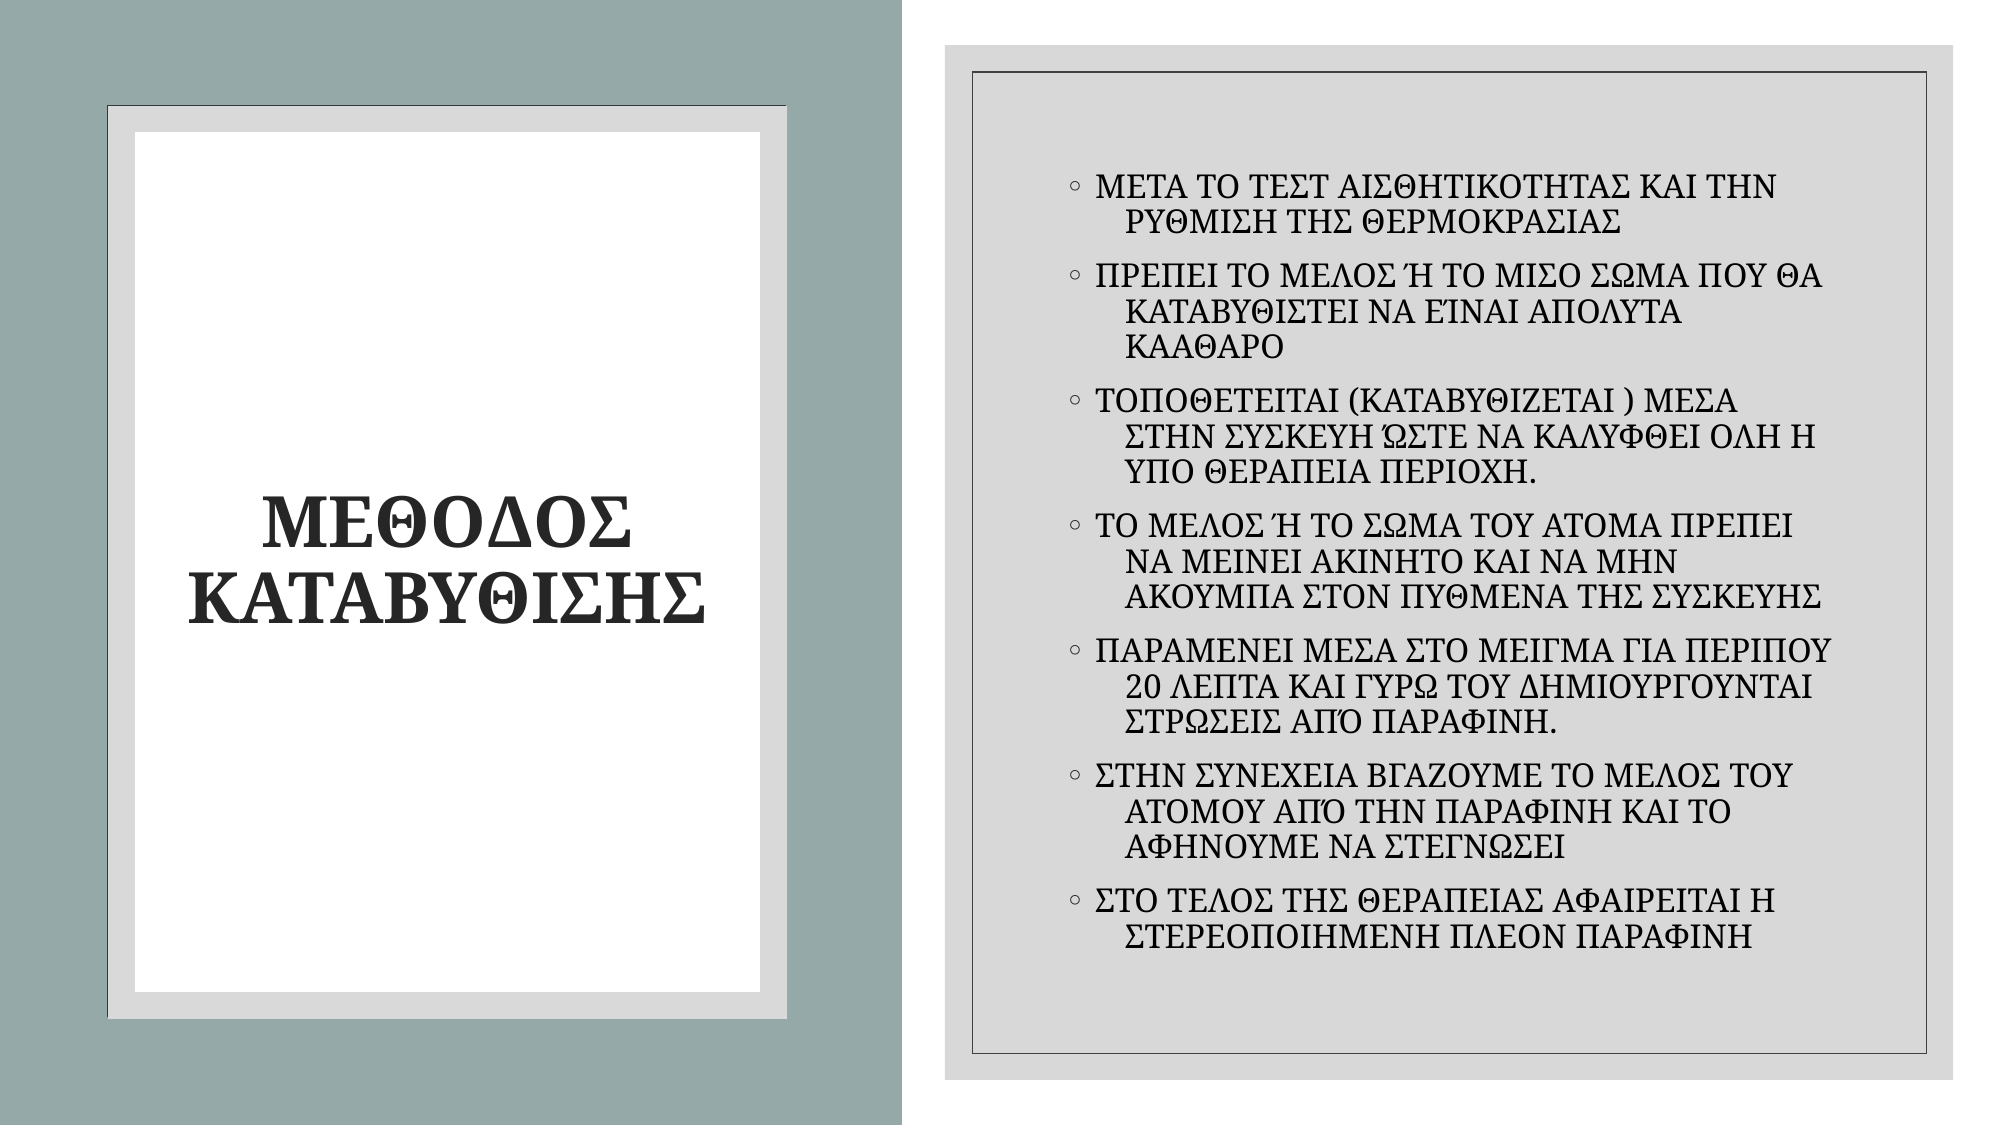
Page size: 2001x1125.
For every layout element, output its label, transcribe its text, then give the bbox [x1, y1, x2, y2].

title ΜΕΘΟΔΟΣ ΚΑΤΑΒΥΘΙΣΗΣ [161, 194, 735, 931]
list ΜΕΤΑ ΤΟ ΤΕΣΤ ΑΙΣΘΗΤΙΚΟΤΗΤΑΣ ΚΑΙ ΤΗΝ ΡΥΘΜΙΣΗ ΤΗΣ ΘΕΡΜΟΚΡΑΣΙΑΣ ΠΡΕΠΕΙ ΤΟ ΜΕΛΟΣ Ή ΤΟ ΜΙΣΟ ΣΩΜΑ ΠΟΥ ΘΑ ΚΑΤΑΒΥΘΙΣΤΕΙ ΝΑ ΕΊΝΑΙ ΑΠΟΛΥΤΑ ΚΑΑΘΑΡΟ ΤΟΠΟΘΕΤΕΙΤΑΙ (ΚΑΤΑΒΥΘΙΖΕΤΑΙ ) ΜΕΣΑ ΣΤΗΝ ΣΥΣΚΕΥΗ ΏΣΤΕ ΝΑ ΚΑΛΥΦΘΕΙ ΟΛΗ Η ΥΠΟ ΘΕΡΑΠΕΙΑ ΠΕΡΙΟΧΗ. ΤΟ ΜΕΛΟΣ Ή ΤΟ ΣΩΜΑ ΤΟΥ ΑΤΟΜΑ ΠΡΕΠΕΙ ΝΑ ΜΕΙΝΕΙ ΑΚΙΝΗΤΟ ΚΑΙ ΝΑ ΜΗΝ ΑΚΟΥΜΠΑ ΣΤΟΝ ΠΥΘΜΕΝΑ ΤΗΣ ΣΥΣΚΕΥΗΣ ΠΑΡΑΜΕΝΕΙ ΜΕΣΑ ΣΤΟ ΜΕΙΓΜΑ ΓΙΑ ΠΕΡΙΠΟΥ 20 ΛΕΠΤΑ ΚΑΙ ΓΥΡΩ ΤΟΥ ΔΗΜΙΟΥΡΓΟΥΝΤΑΙ ΣΤΡΩΣΕΙΣ ΑΠΌ ΠΑΡΑΦΙΝΗ. ΣΤΗΝ ΣΥΝΕΧΕΙΑ ΒΓΑΖΟΥΜΕ ΤΟ ΜΕΛΟΣ ΤΟΥ ΑΤΟΜΟΥ ΑΠΌ ΤΗΝ ΠΑΡΑΦΙΝΗ ΚΑΙ ΤΟ ΑΦΗΝΟΥΜΕ ΝΑ ΣΤΕΓΝΩΣΕΙ ΣΤΟ ΤΕΛΟΣ ΤΗΣ ΘΕΡΑΠΕΙΑΣ ΑΦΑΙΡΕΙΤΑΙ Η ΣΤΕΡΕΟΠΟΙΗΜΕΝΗ ΠΛΕΟΝ ΠΑΡΑΦΙΝΗ [1050, 153, 1850, 972]
text_box [0, 0, 2000, 1125]
